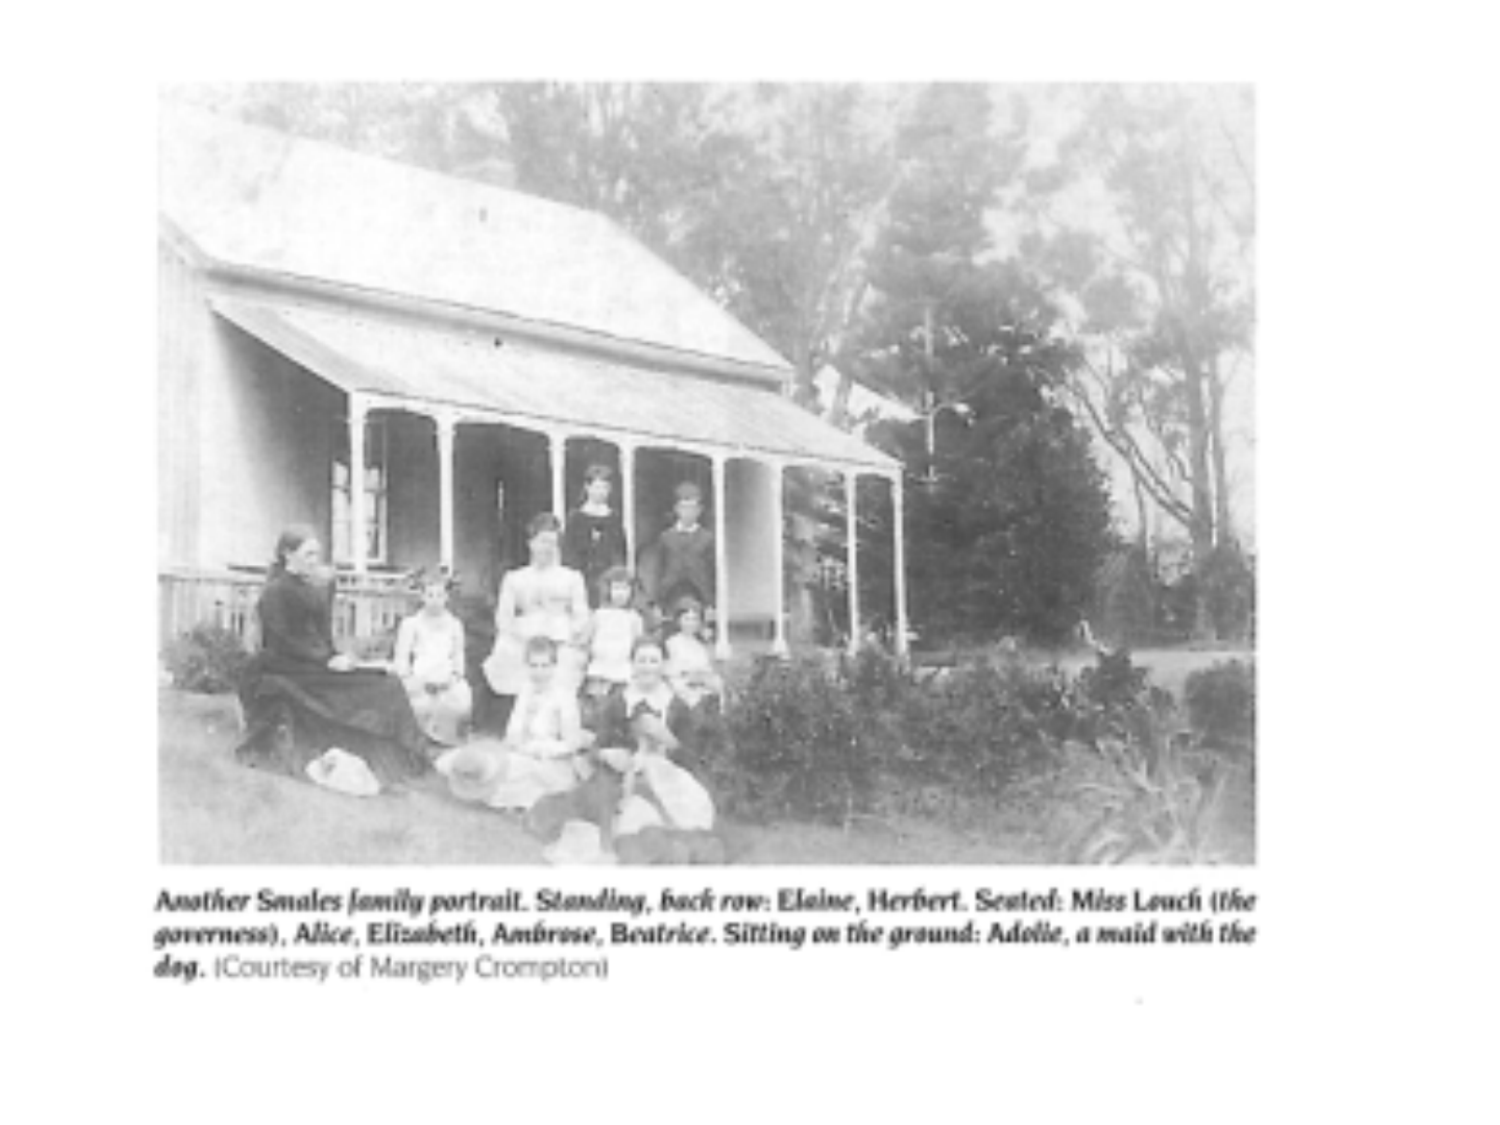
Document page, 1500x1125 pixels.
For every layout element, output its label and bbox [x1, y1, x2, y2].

picture [130, 70, 1290, 1008]
